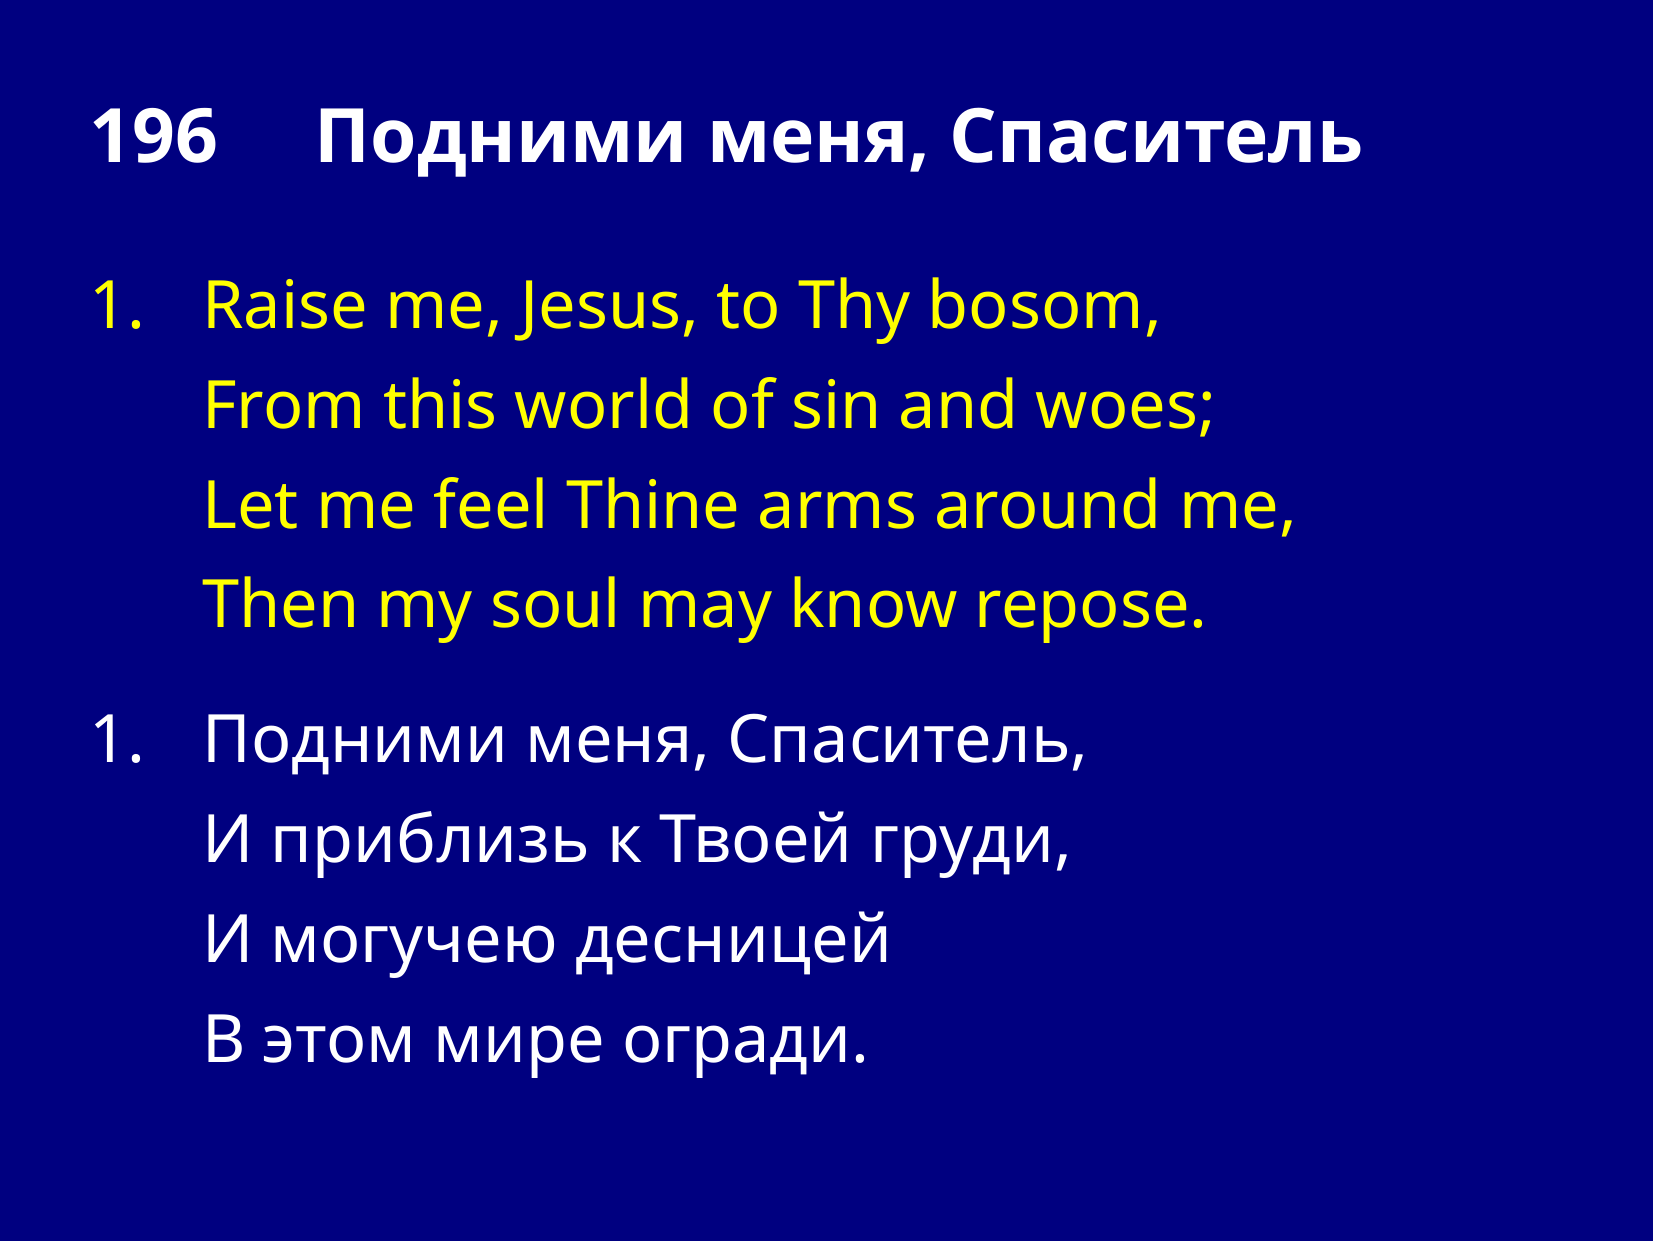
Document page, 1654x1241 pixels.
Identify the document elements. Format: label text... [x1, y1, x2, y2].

text_box 1. Raise me, Jesus, to Thy bosom, From this world of sin and woes; Let me feel Thine arms around me, Then my soul may know repose. [75, 188, 1576, 638]
text_box 196 Подними меня, Спаситель [75, 75, 1576, 188]
text_box 1. Подними меня, Спаситель, И приблизь к Твоей груди, И могучею десницей В этом мире огради. [75, 675, 1576, 1163]
